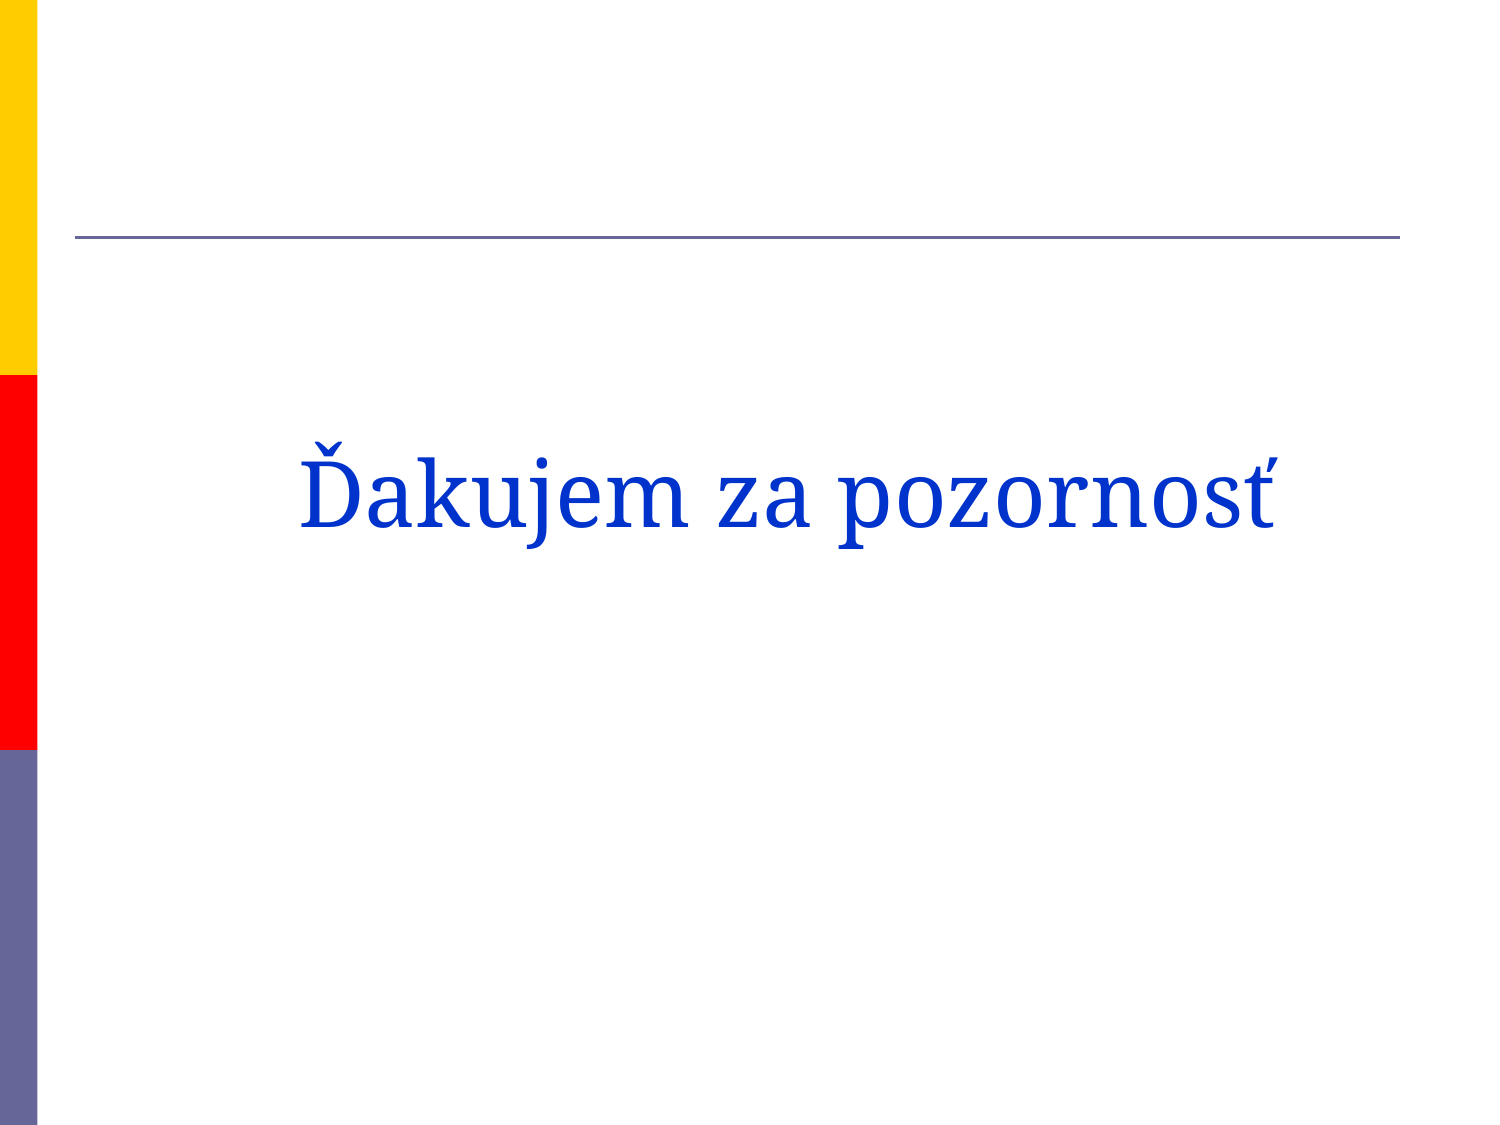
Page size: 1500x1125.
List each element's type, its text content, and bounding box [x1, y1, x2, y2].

title Ďakujem za pozornosť [150, 374, 1426, 563]
